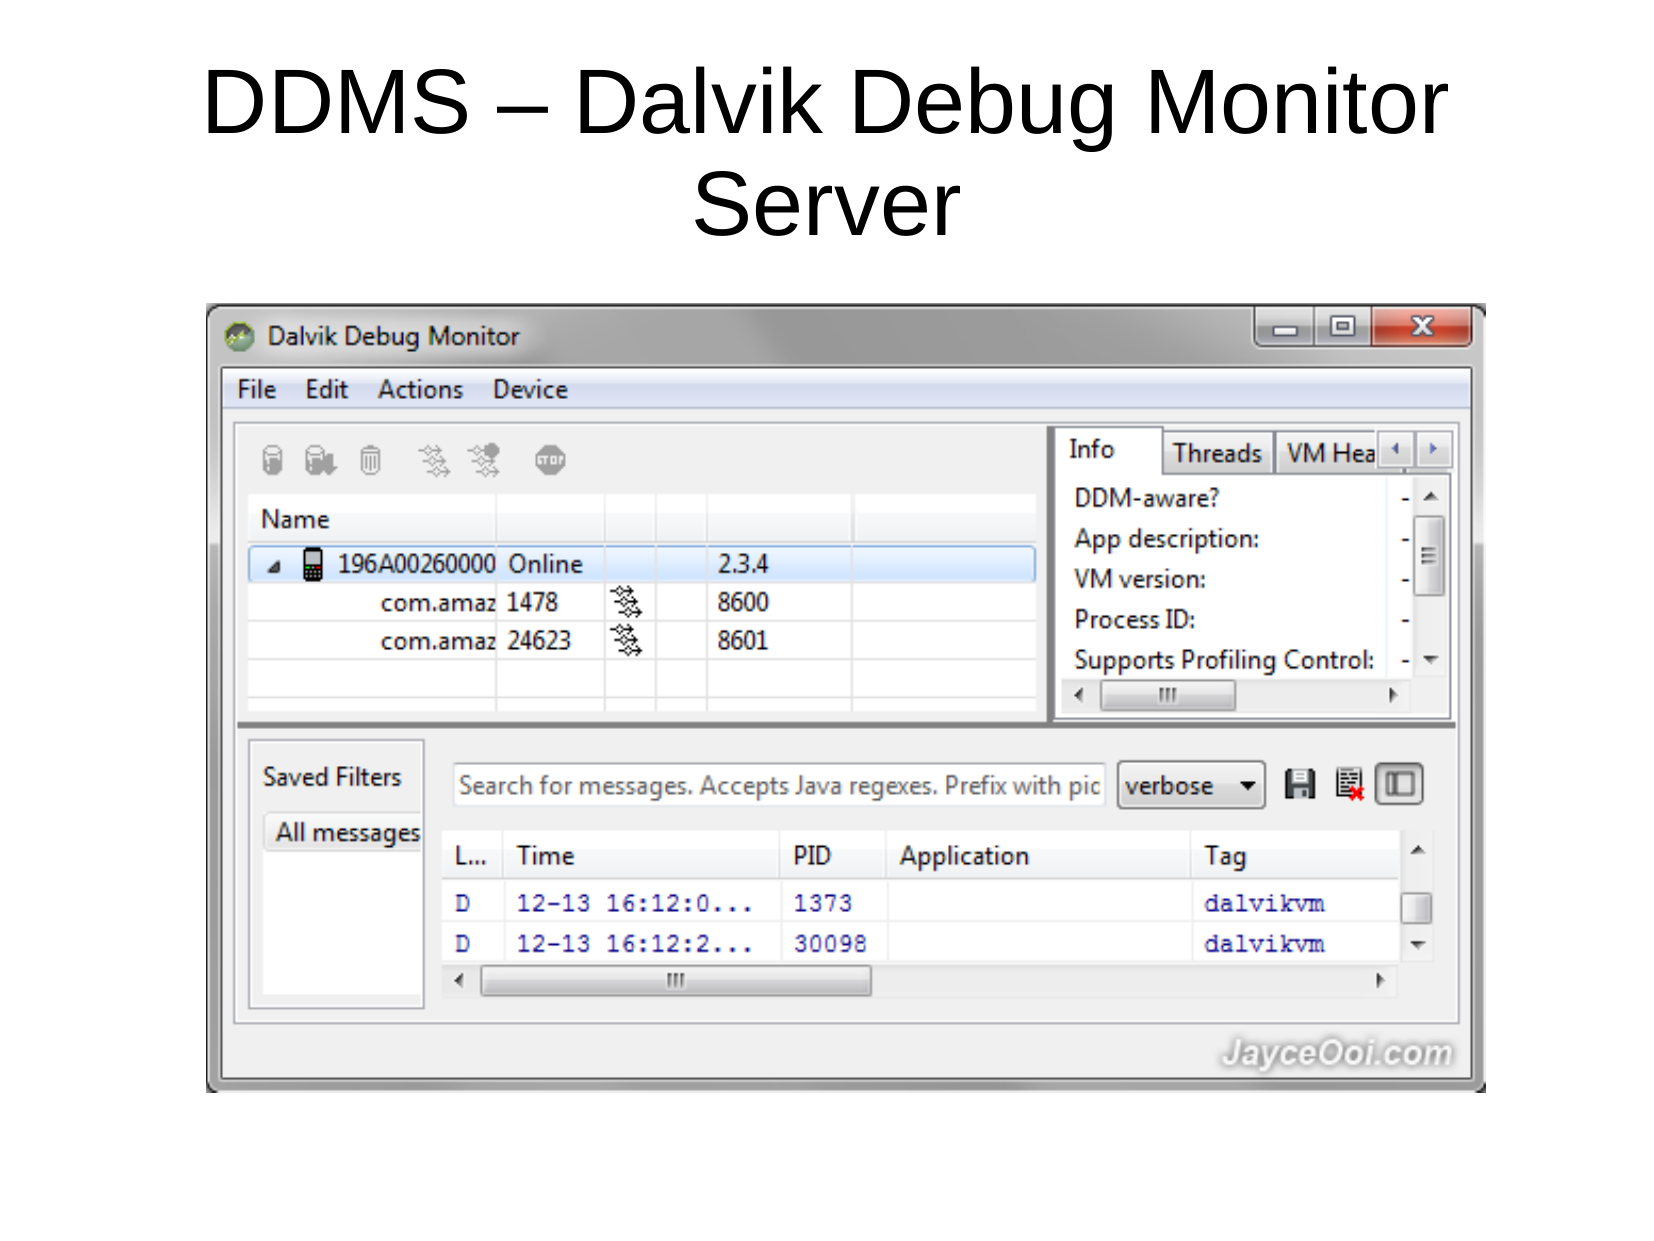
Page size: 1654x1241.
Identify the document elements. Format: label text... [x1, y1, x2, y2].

picture [206, 303, 1486, 1093]
title DDMS – Dalvik Debug Monitor Server [82, 49, 1571, 257]
